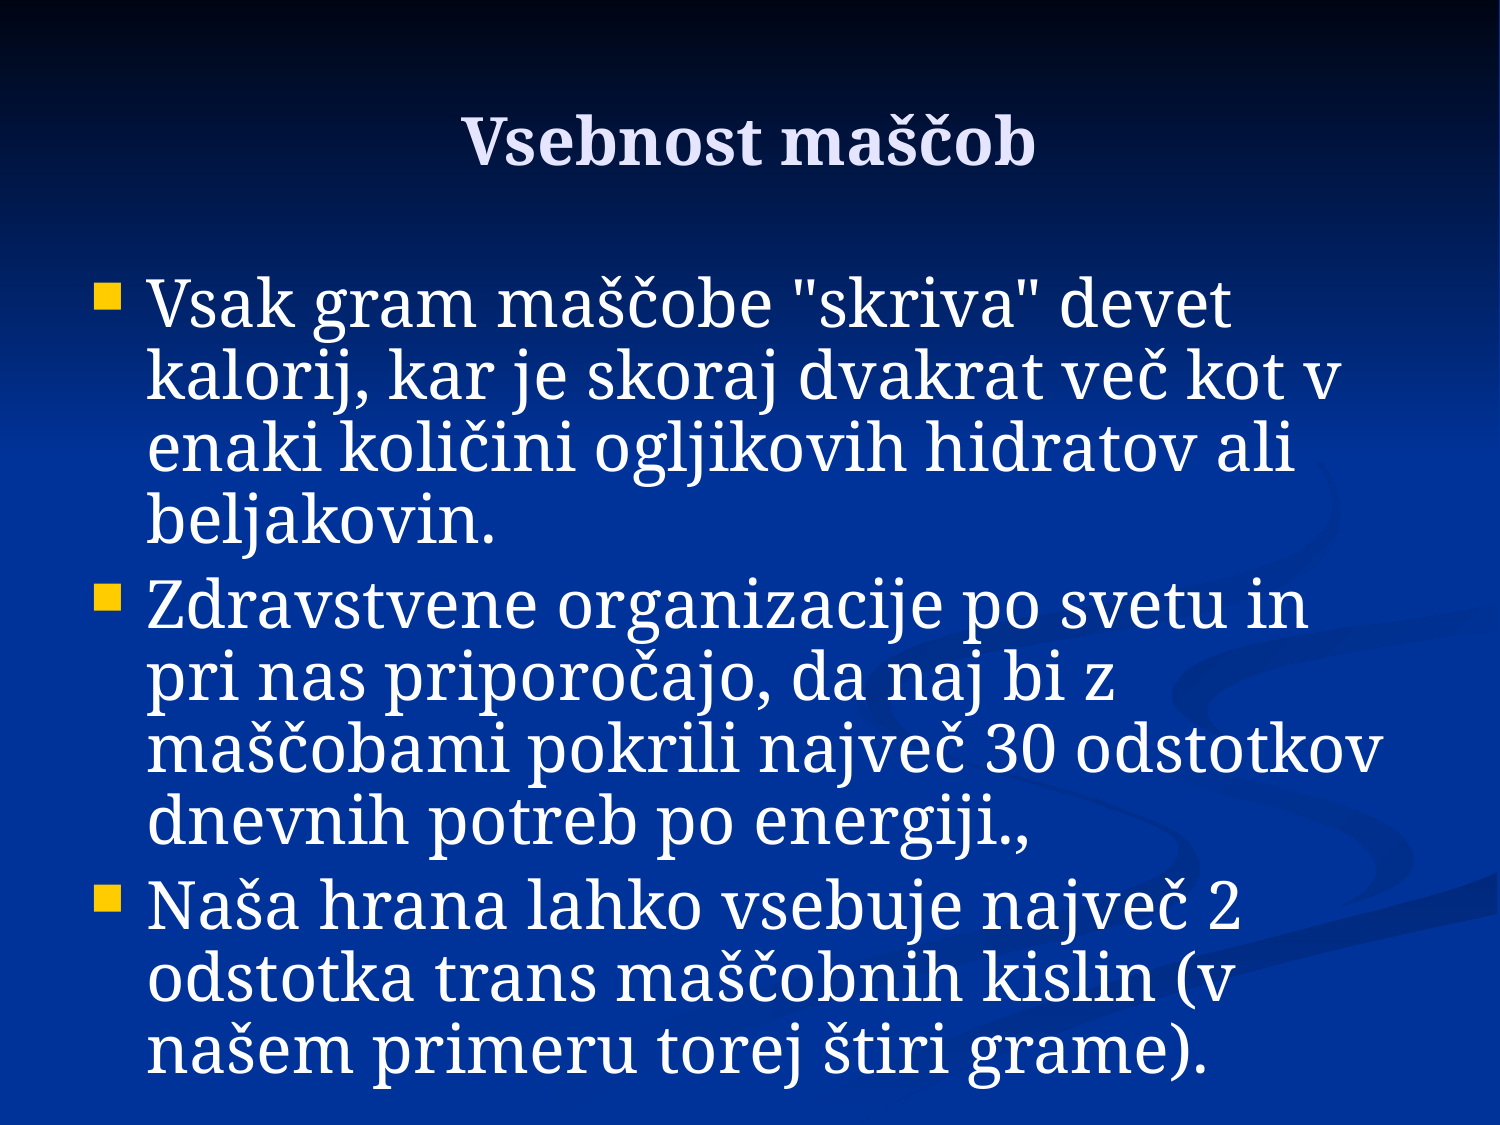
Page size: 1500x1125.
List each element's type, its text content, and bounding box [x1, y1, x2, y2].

list Vsak gram maščobe "skriva" devet kalorij, kar je skoraj dvakrat več kot v enaki količini ogljikovih hidratov ali beljakovin. Zdravstvene organizacije po svetu in pri nas priporočajo, da naj bi z maščobami pokrili največ 30 odstotkov dnevnih potreb po energiji., Naša hrana lahko vsebuje največ 2 odstotka trans maščobnih kislin (v našem primeru torej štiri grame). [75, 262, 1425, 1005]
title Vsebnost maščob [75, 45, 1425, 233]
